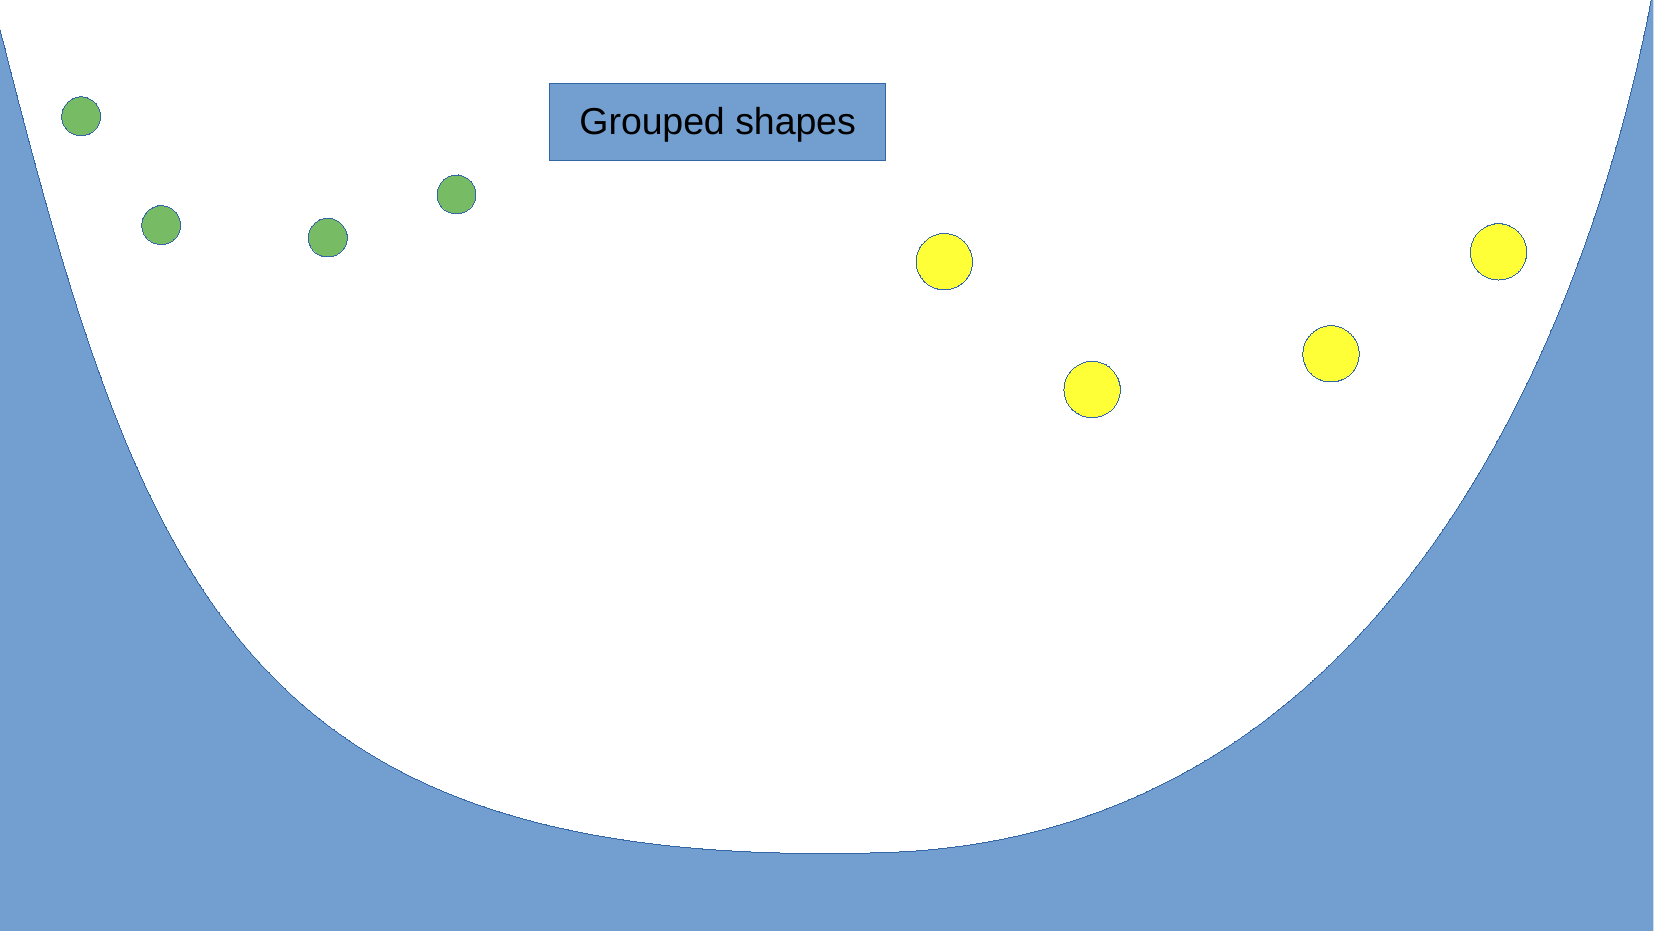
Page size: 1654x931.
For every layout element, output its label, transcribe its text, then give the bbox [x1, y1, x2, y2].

text_box [437, 174, 476, 214]
text_box [308, 218, 348, 257]
text_box [916, 233, 973, 290]
text_box [1470, 223, 1527, 281]
text_box [61, 96, 101, 136]
text_box [141, 205, 181, 245]
text_box [1302, 325, 1360, 382]
text_box [1063, 361, 1121, 418]
text_box [0, 0, 1654, 931]
text_box Grouped shapes [549, 83, 886, 161]
